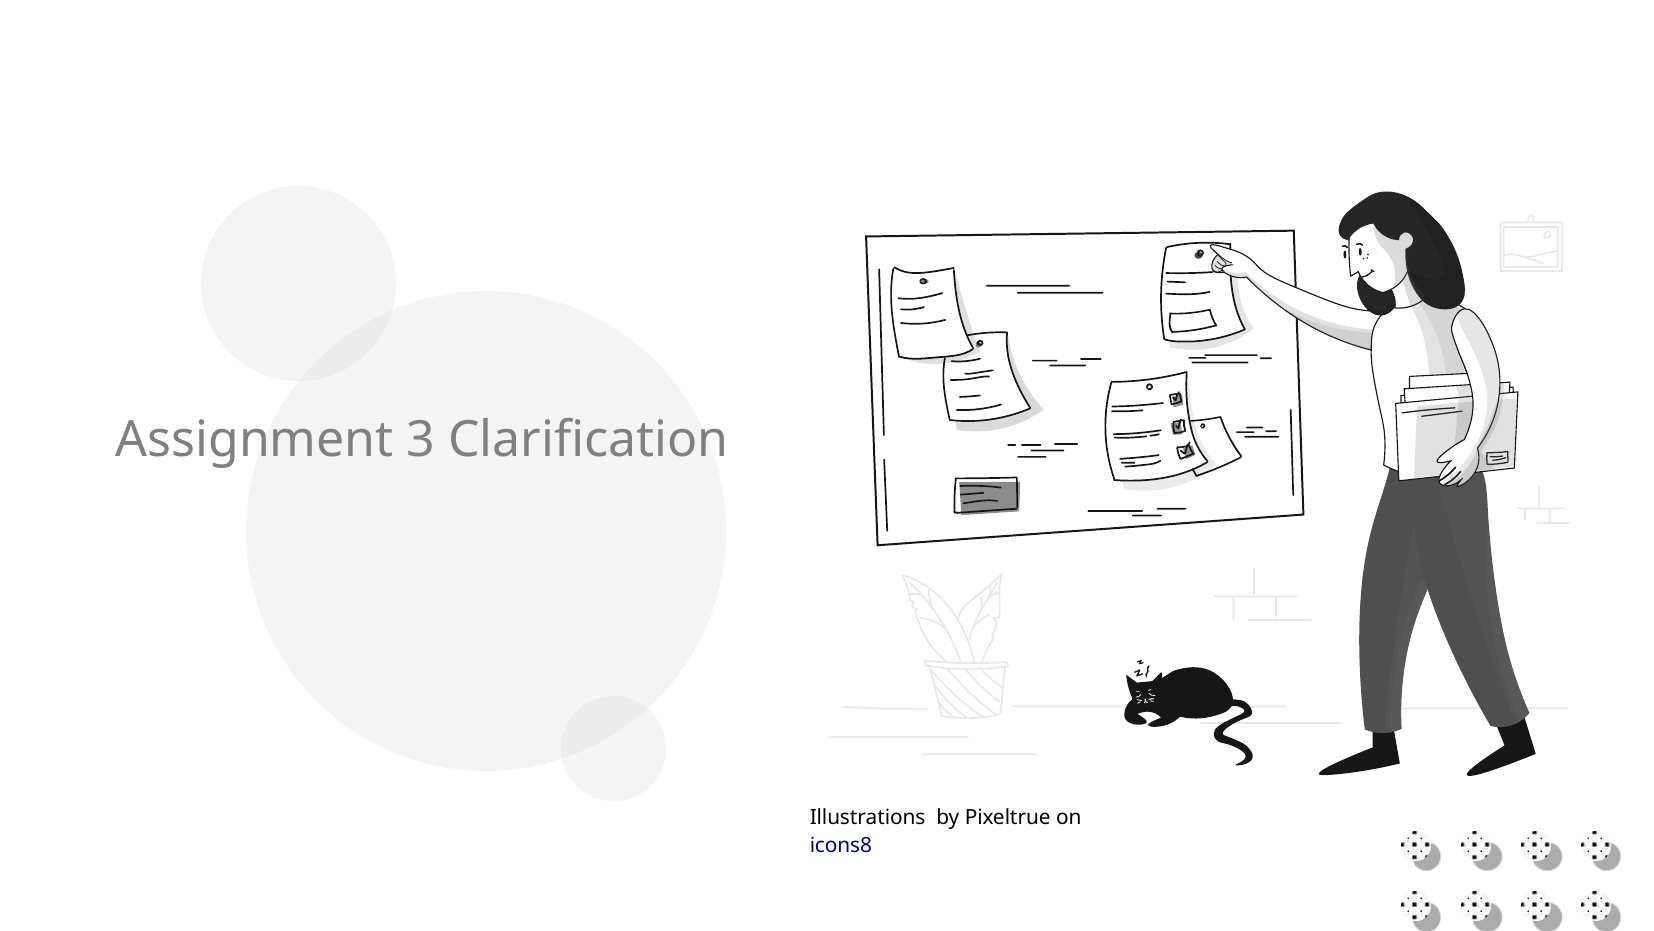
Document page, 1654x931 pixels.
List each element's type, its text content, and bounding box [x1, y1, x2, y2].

picture [1581, 830, 1612, 862]
picture [1580, 890, 1612, 922]
picture [1460, 830, 1492, 862]
picture [1400, 830, 1432, 862]
picture [1400, 891, 1432, 922]
picture [1520, 890, 1552, 922]
subtitle Assignment 3 Clarification [76, 76, 768, 797]
picture [1520, 831, 1552, 862]
picture [1461, 890, 1492, 922]
